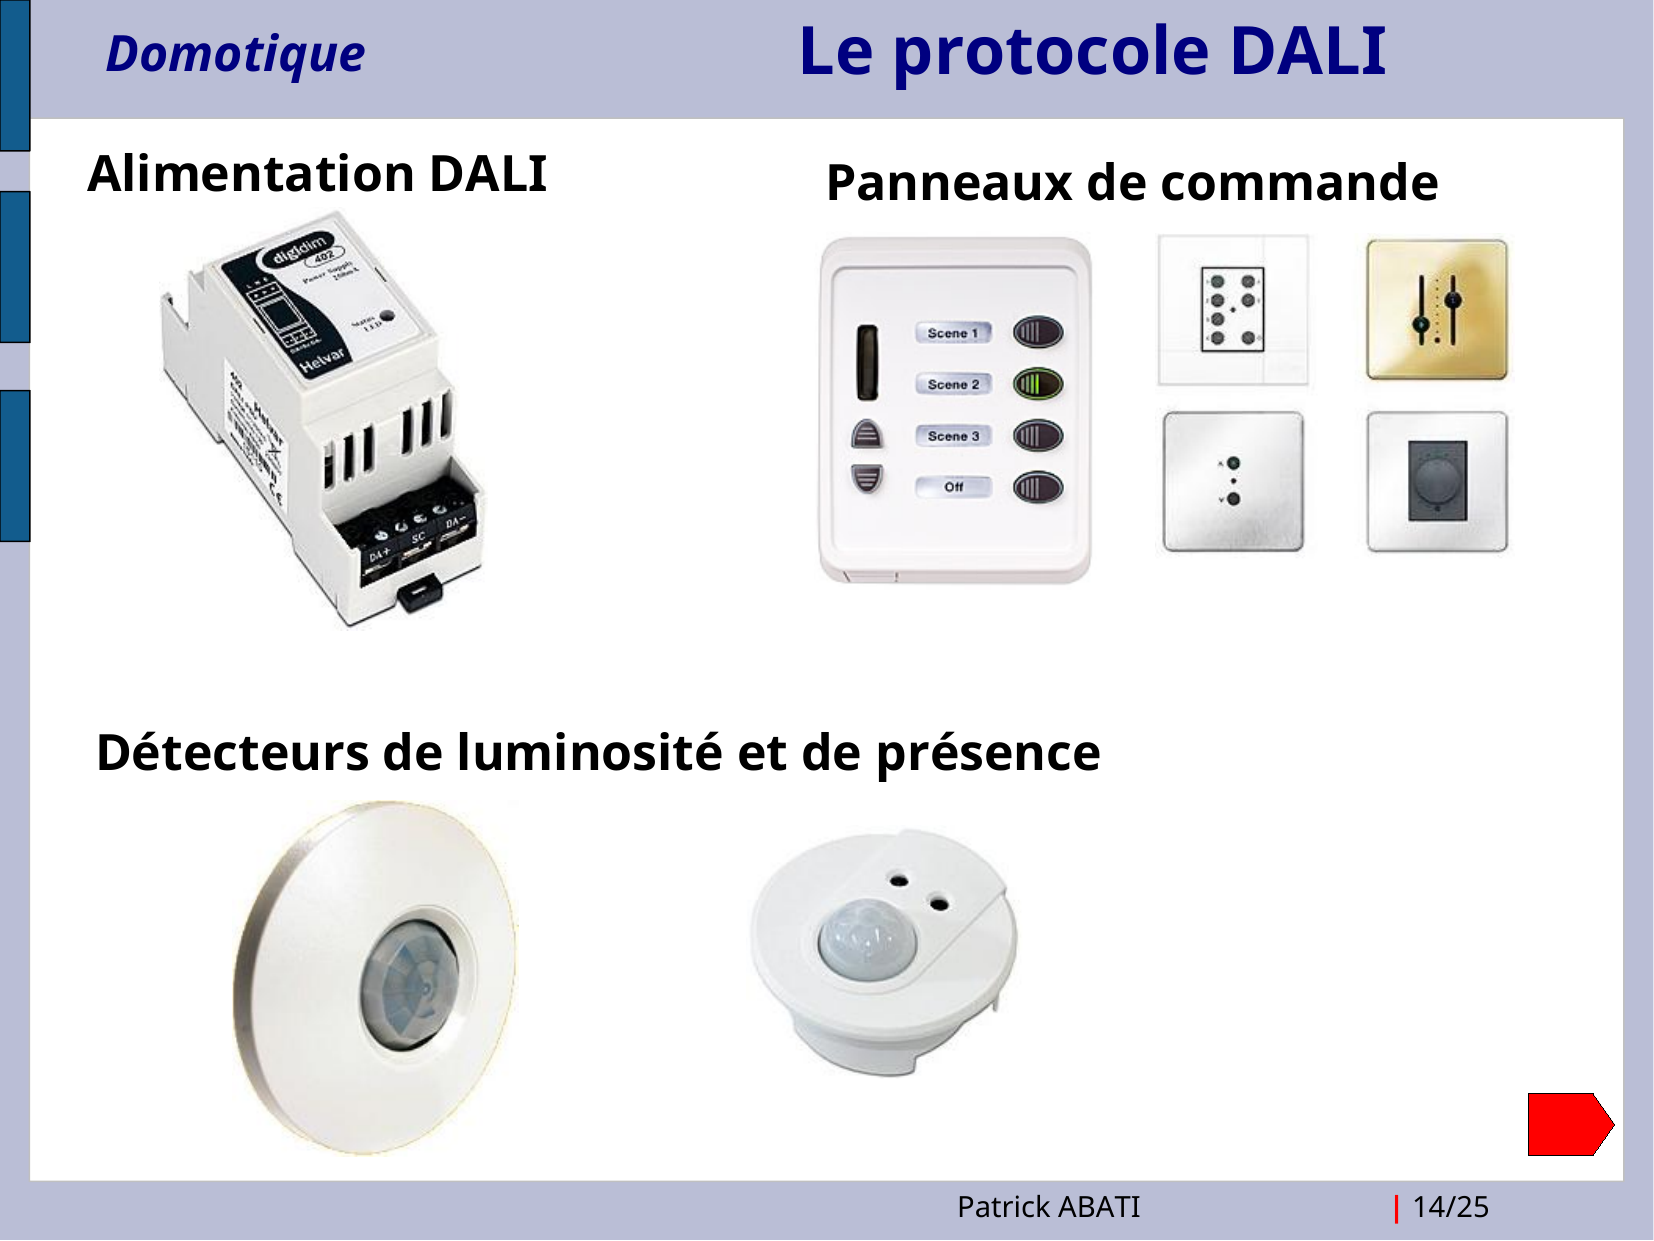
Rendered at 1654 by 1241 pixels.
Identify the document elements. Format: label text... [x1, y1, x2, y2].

picture [814, 231, 1097, 590]
picture [1155, 233, 1515, 560]
picture [159, 207, 488, 631]
text_box Panneaux de commande [810, 147, 1572, 219]
text_box [1528, 1093, 1615, 1156]
picture [232, 800, 519, 1157]
picture [746, 825, 1023, 1079]
text_box Détecteurs de luminosité et de présence [80, 718, 1583, 817]
text_box Alimentation DALI [72, 139, 662, 210]
